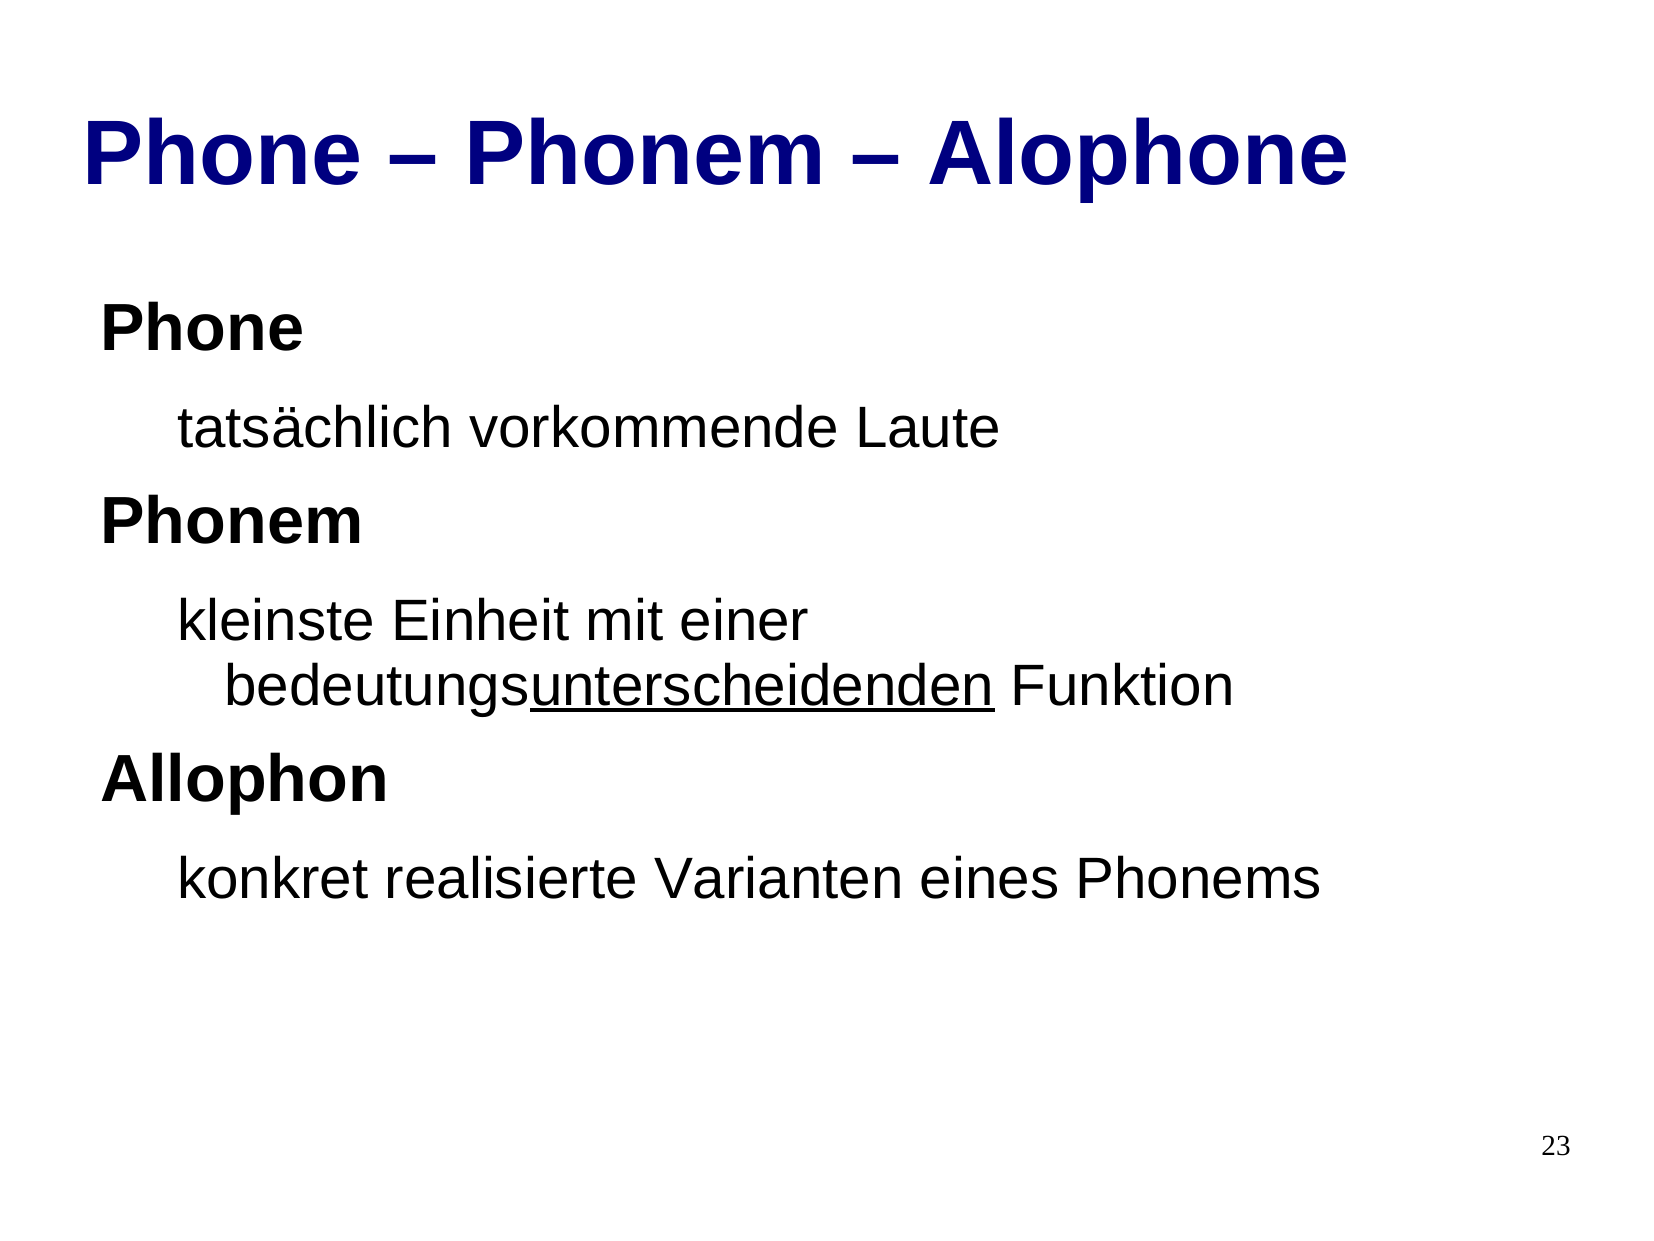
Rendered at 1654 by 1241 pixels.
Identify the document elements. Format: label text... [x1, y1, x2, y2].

title Phone – Phonem – Alophone [82, 56, 1571, 250]
list Phone tatsächlich vorkommende Laute Phonem kleinste Einheit mit einer bedeutungsunterscheidenden Funktion Allophon konkret realisierte Varianten eines Phonems [82, 290, 1571, 1094]
